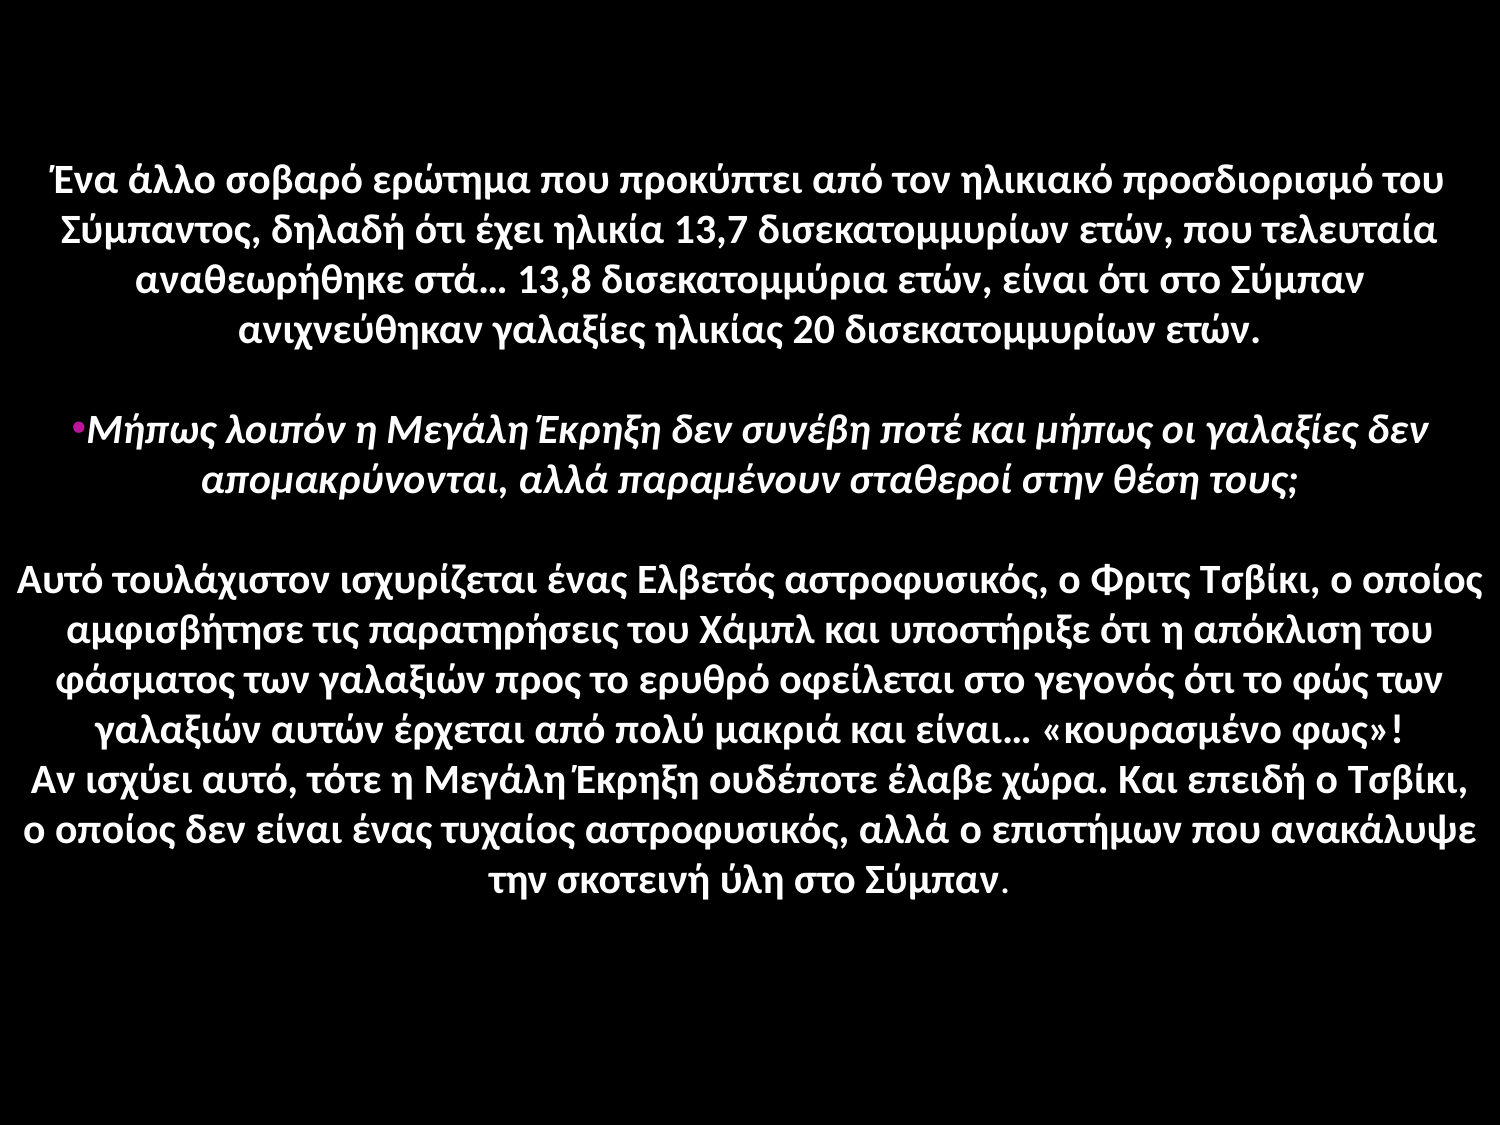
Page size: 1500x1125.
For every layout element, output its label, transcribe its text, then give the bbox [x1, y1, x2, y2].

text_box Ένα άλλο σοβαρό ερώτημα που προκύπτει από τον ηλικιακό προσδιορισμό του Σύμπαντος, δηλαδή ότι έχει ηλικία 13,7 δισεκατομμυρίων ετών, που τελευταία αναθεωρήθηκε στά… 13,8 δισεκατομμύρια ετών, είναι ότι στο Σύμπαν ανιχνεύθηκαν γαλαξίες ηλικίας 20 δισεκατομμυρίων ετών. Μήπως λοιπόν η Μεγάλη Έκρηξη δεν συνέβη ποτέ και μήπως οι γαλαξίες δεν απομακρύνονται, αλλά παραμένουν σταθεροί στην θέση τους; Αυτό τουλάχιστον ισχυρίζεται ένας Ελβετός αστροφυσικός, ο Φριτς Τσβίκι, ο οποίος αμφισβήτησε τις παρατηρήσεις του Χάμπλ και υποστήριξε ότι η απόκλιση του φάσματος των γαλαξιών προς το ερυθρό οφείλεται στο γεγονός ότι το φώς των γαλαξιών αυτών έρχεται από πολύ μακριά και είναι… «κουρασμένο φως»! Αν ισχύει αυτό, τότε η Μεγάλη Έκρηξη ουδέποτε έλαβε χώρα. Και επειδή ο Τσβίκι, ο οποίος δεν είναι ένας τυχαίος αστροφυσικός, αλλά ο επιστήμων που ανακάλυψε την σκοτεινή ύλη στο Σύμπαν. [0, 144, 1500, 960]
